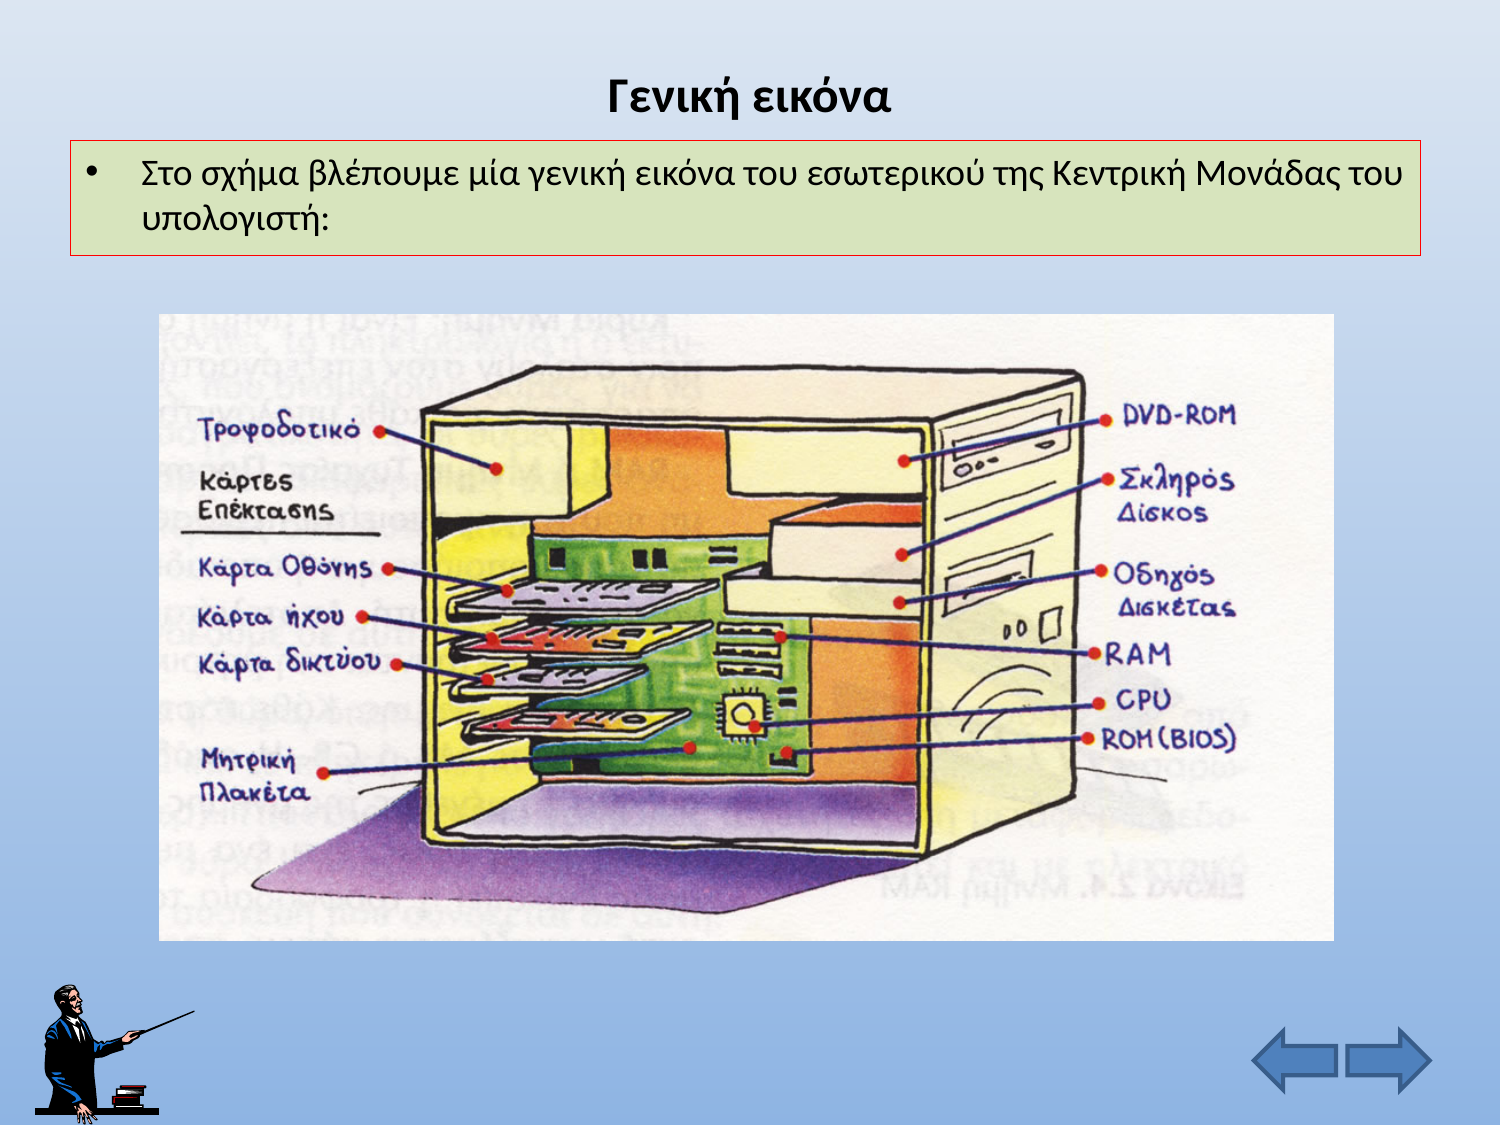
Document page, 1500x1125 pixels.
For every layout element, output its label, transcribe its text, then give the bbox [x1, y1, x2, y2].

title Γενική εικόνα [75, 45, 1426, 141]
picture [159, 314, 1334, 941]
list Στο σχήμα βλέπουμε μία γενική εικόνα του εσωτερικού της Κεντρική Μονάδας του υπολογιστή: [70, 140, 1421, 256]
